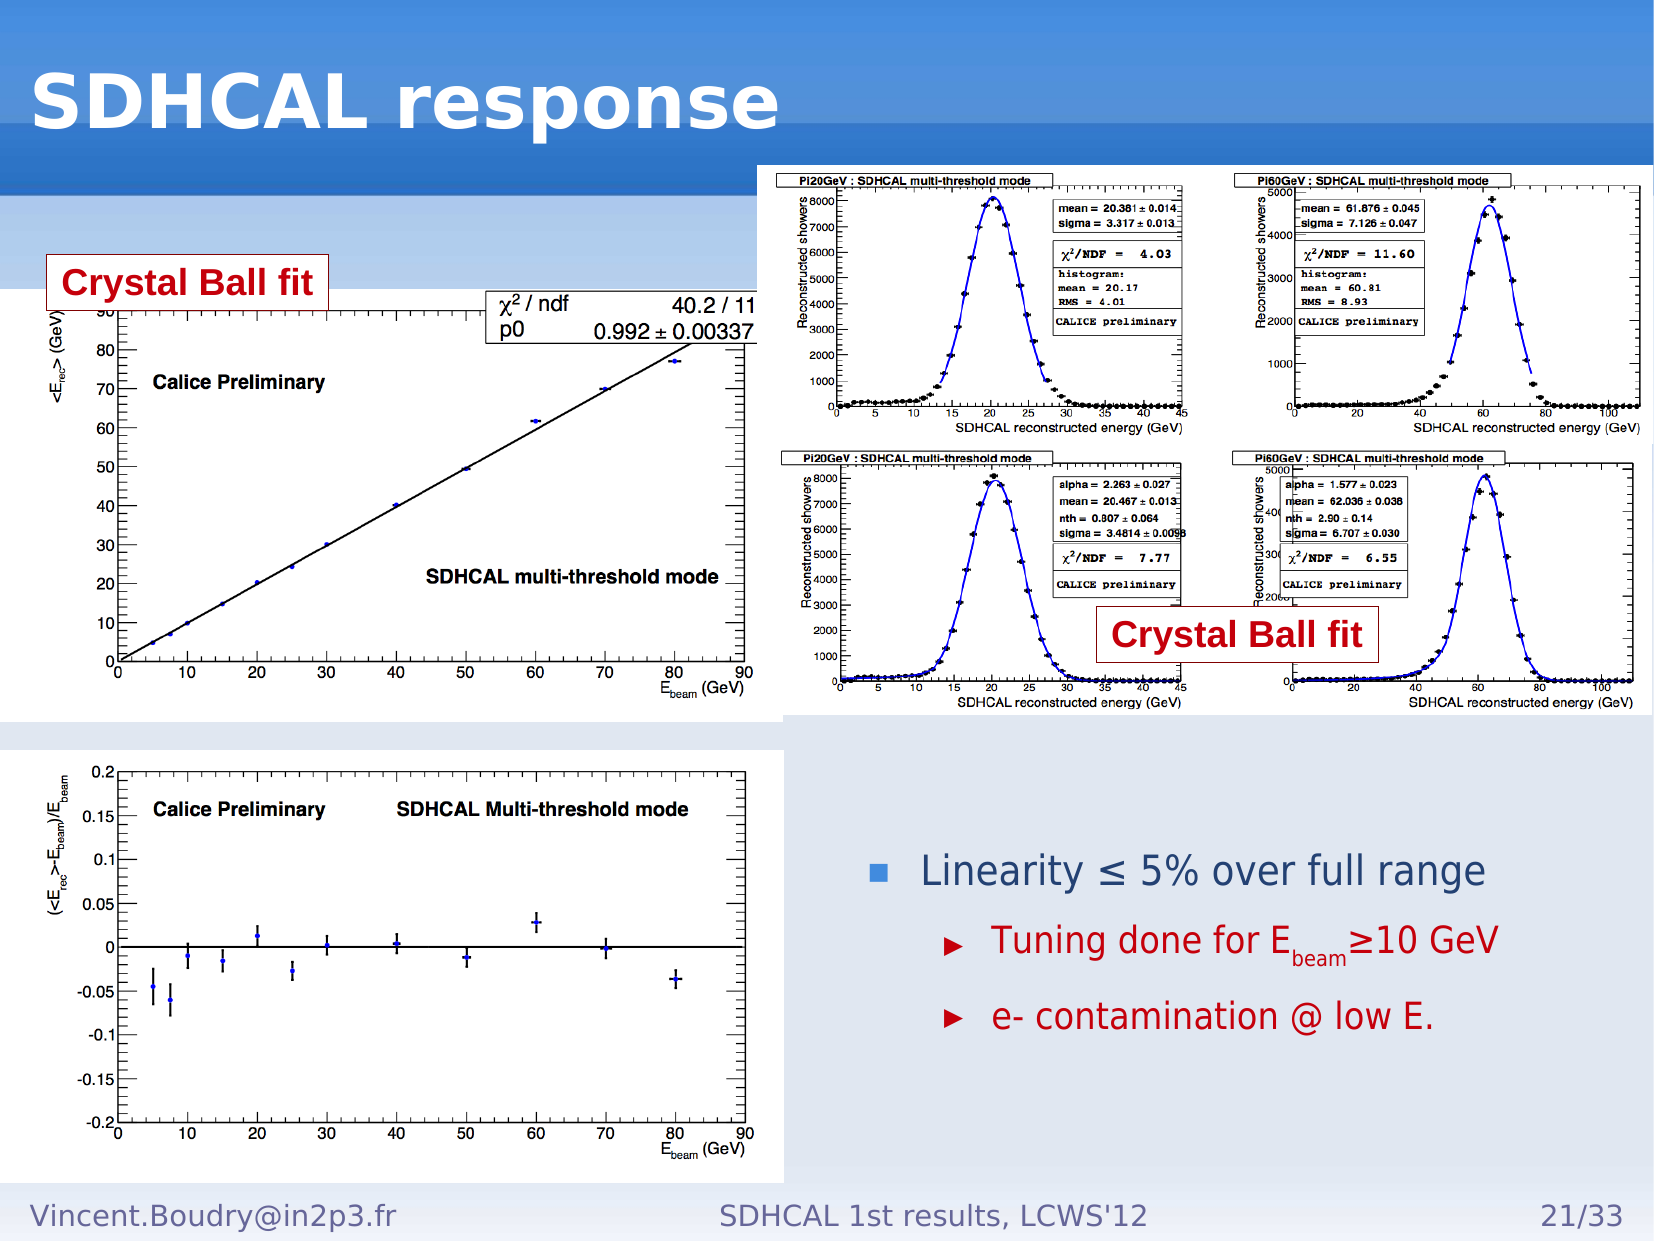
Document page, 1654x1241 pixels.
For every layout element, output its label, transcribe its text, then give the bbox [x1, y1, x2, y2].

title SDHCAL response [29, 0, 1654, 207]
text_box Crystal Ball fit [46, 254, 329, 311]
text_box Crystal Ball fit [1096, 606, 1379, 663]
picture [0, 0, 1654, 1241]
list Linearity ≤ 5% over full range Tuning done for Ebeam≥10 GeV e- contamination @ low E. [849, 846, 1592, 1151]
